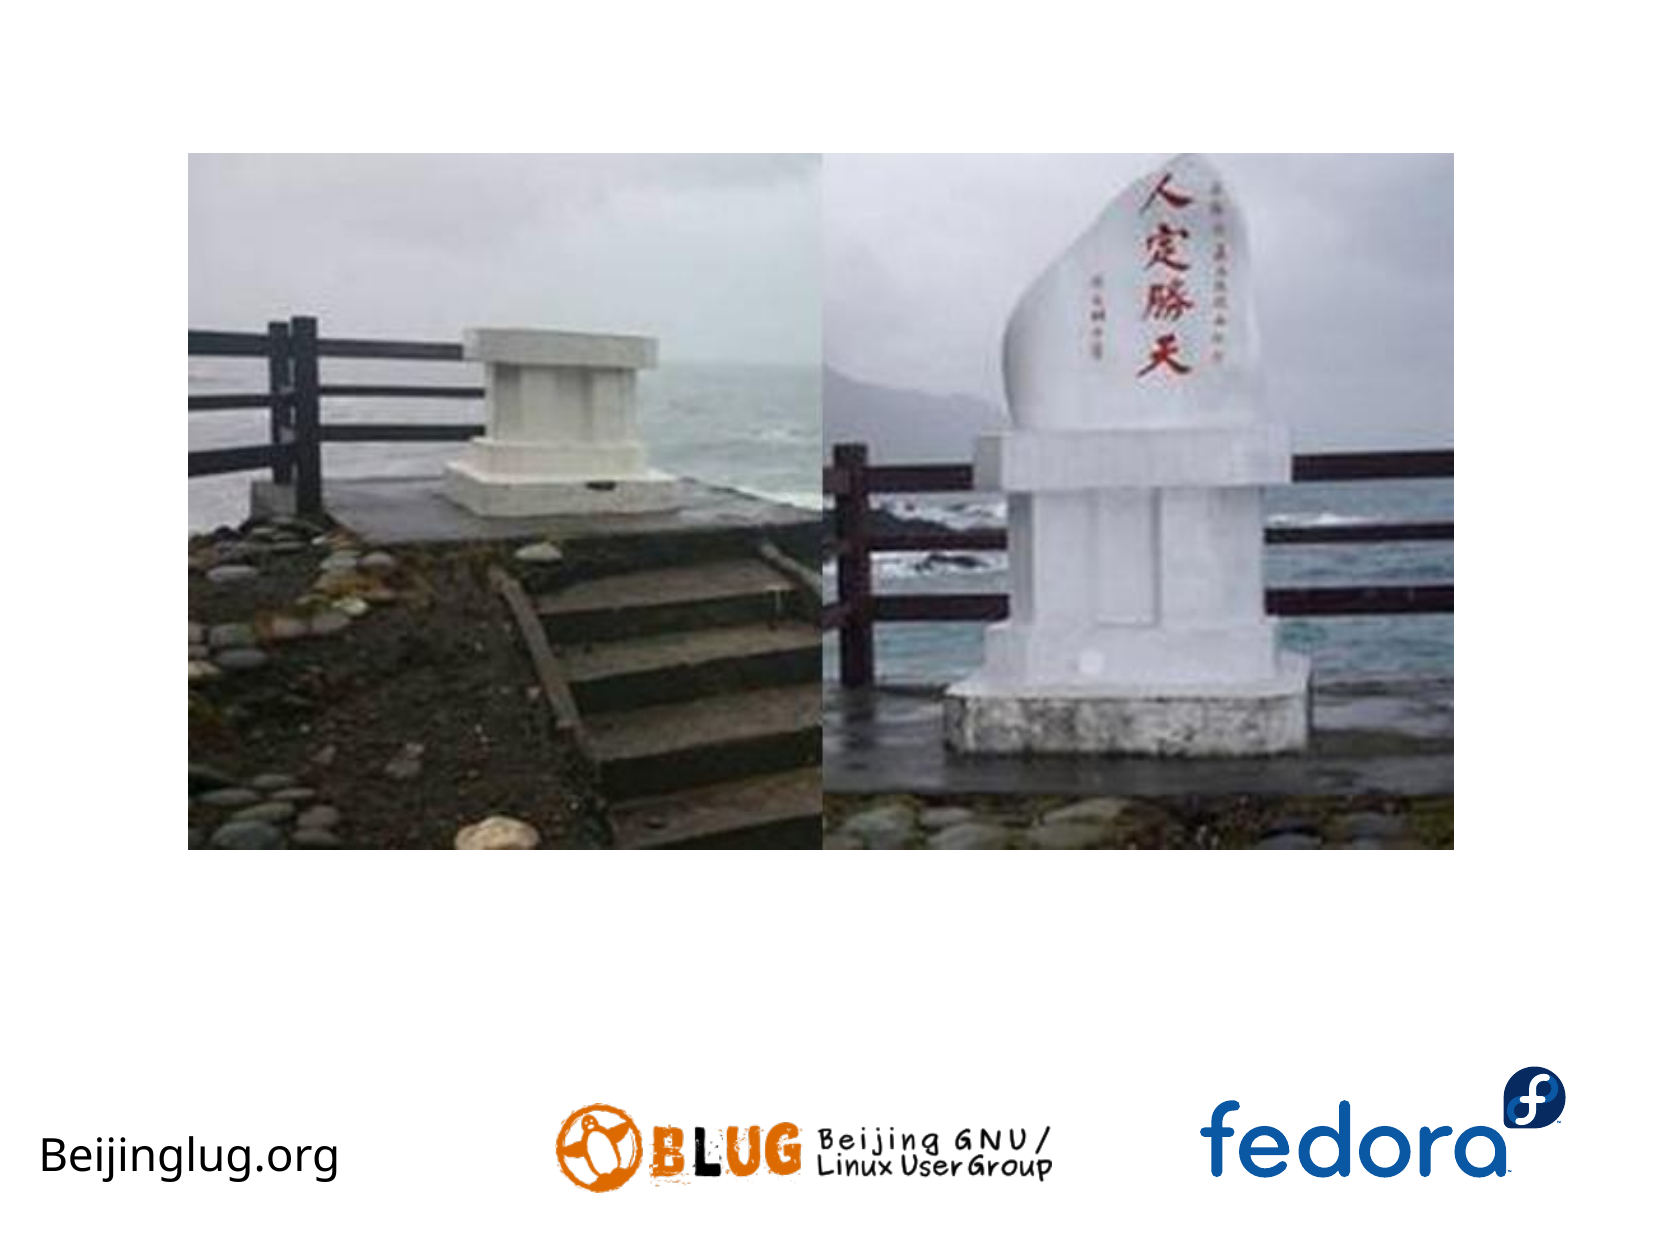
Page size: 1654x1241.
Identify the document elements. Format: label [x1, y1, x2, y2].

picture [555, 1103, 1052, 1193]
picture [188, 153, 1454, 850]
